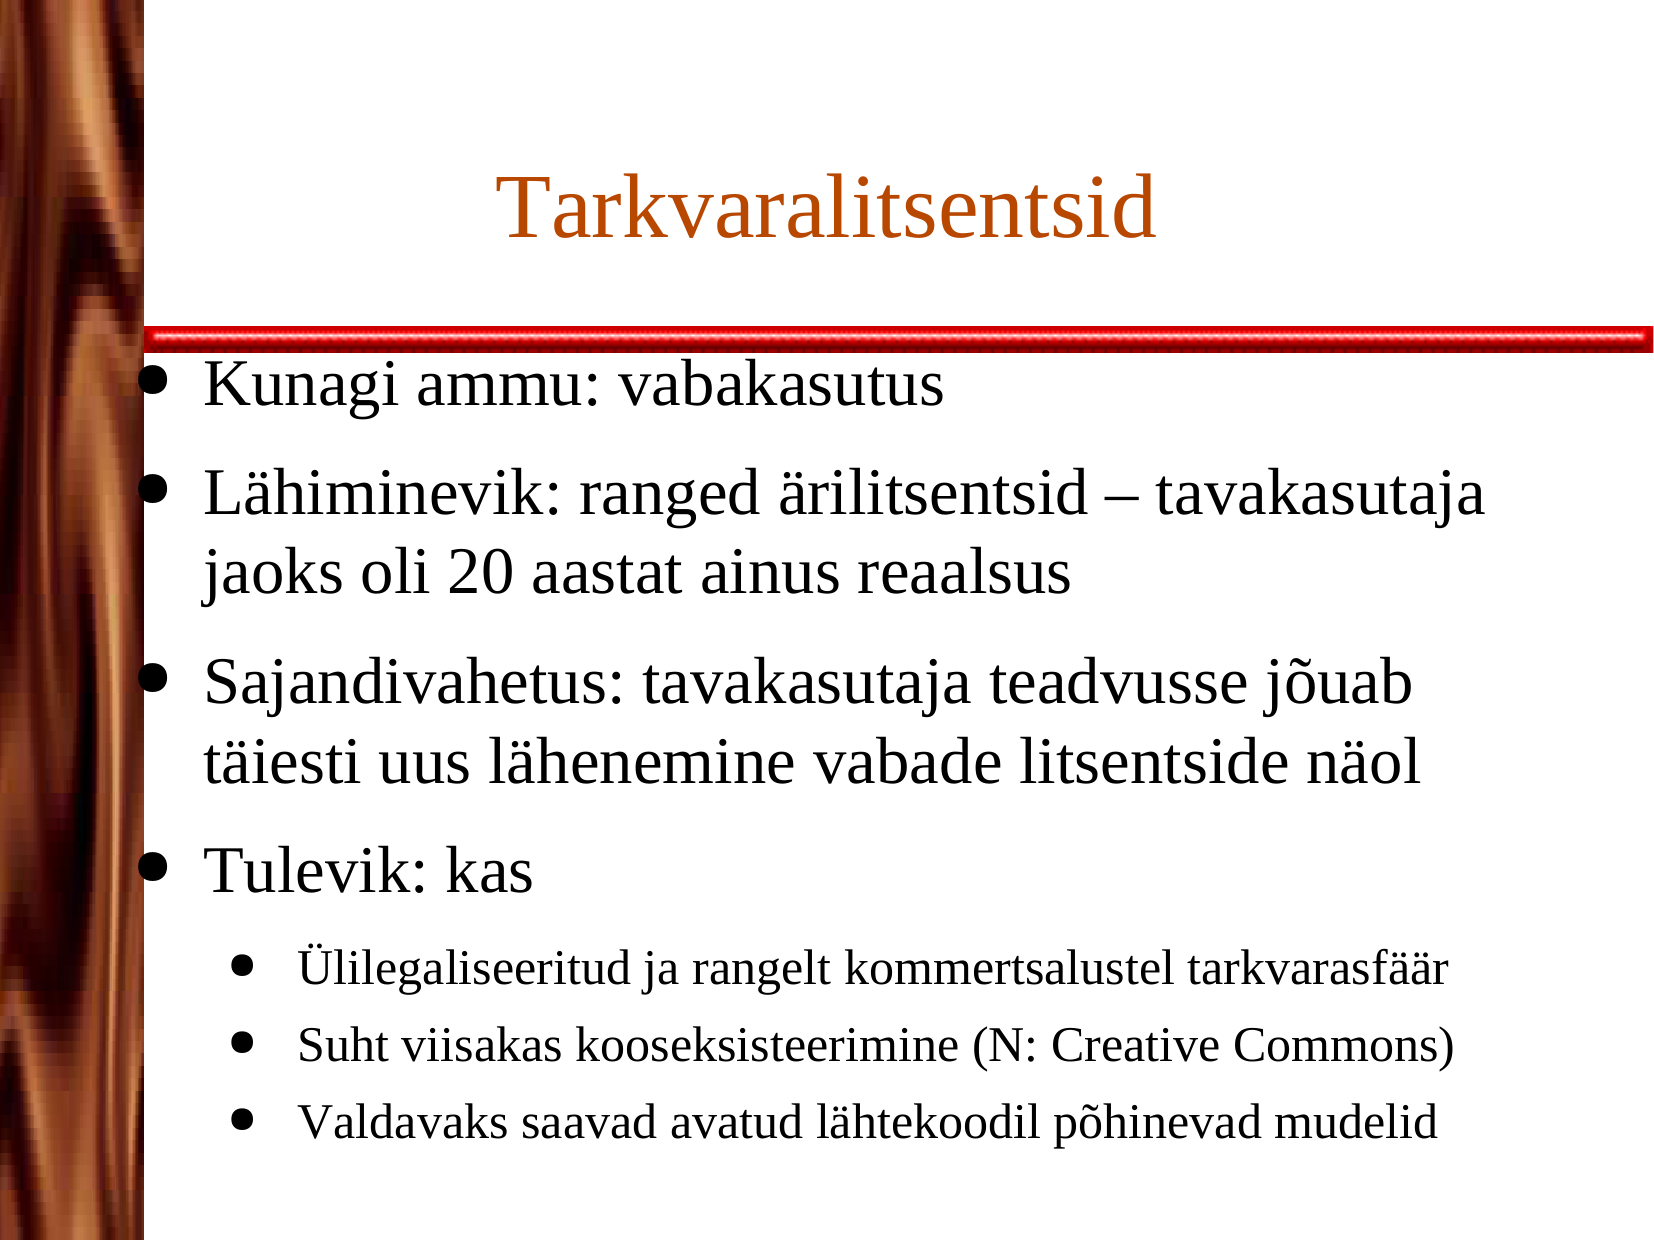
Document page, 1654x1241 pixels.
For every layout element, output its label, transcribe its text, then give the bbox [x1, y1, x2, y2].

list Kunagi ammu: vabakasutus Lähiminevik: ranged ärilitsentsid – tavakasutaja jaoks oli 20 aastat ainus reaalsus Sajandivahetus: tavakasutaja teadvusse jõuab täiesti uus lähenemine vabade litsentside näol Tulevik: kas Ülilegaliseeritud ja rangelt kommertsalustel tarkvarasfäär Suht viisakas kooseksisteerimine (N: Creative Commons) Valdavaks saavad avatud lähtekoodil põhinevad mudelid [121, 344, 1533, 1149]
title Tarkvaralitsentsid [121, 100, 1533, 312]
picture [0, 0, 1654, 1240]
